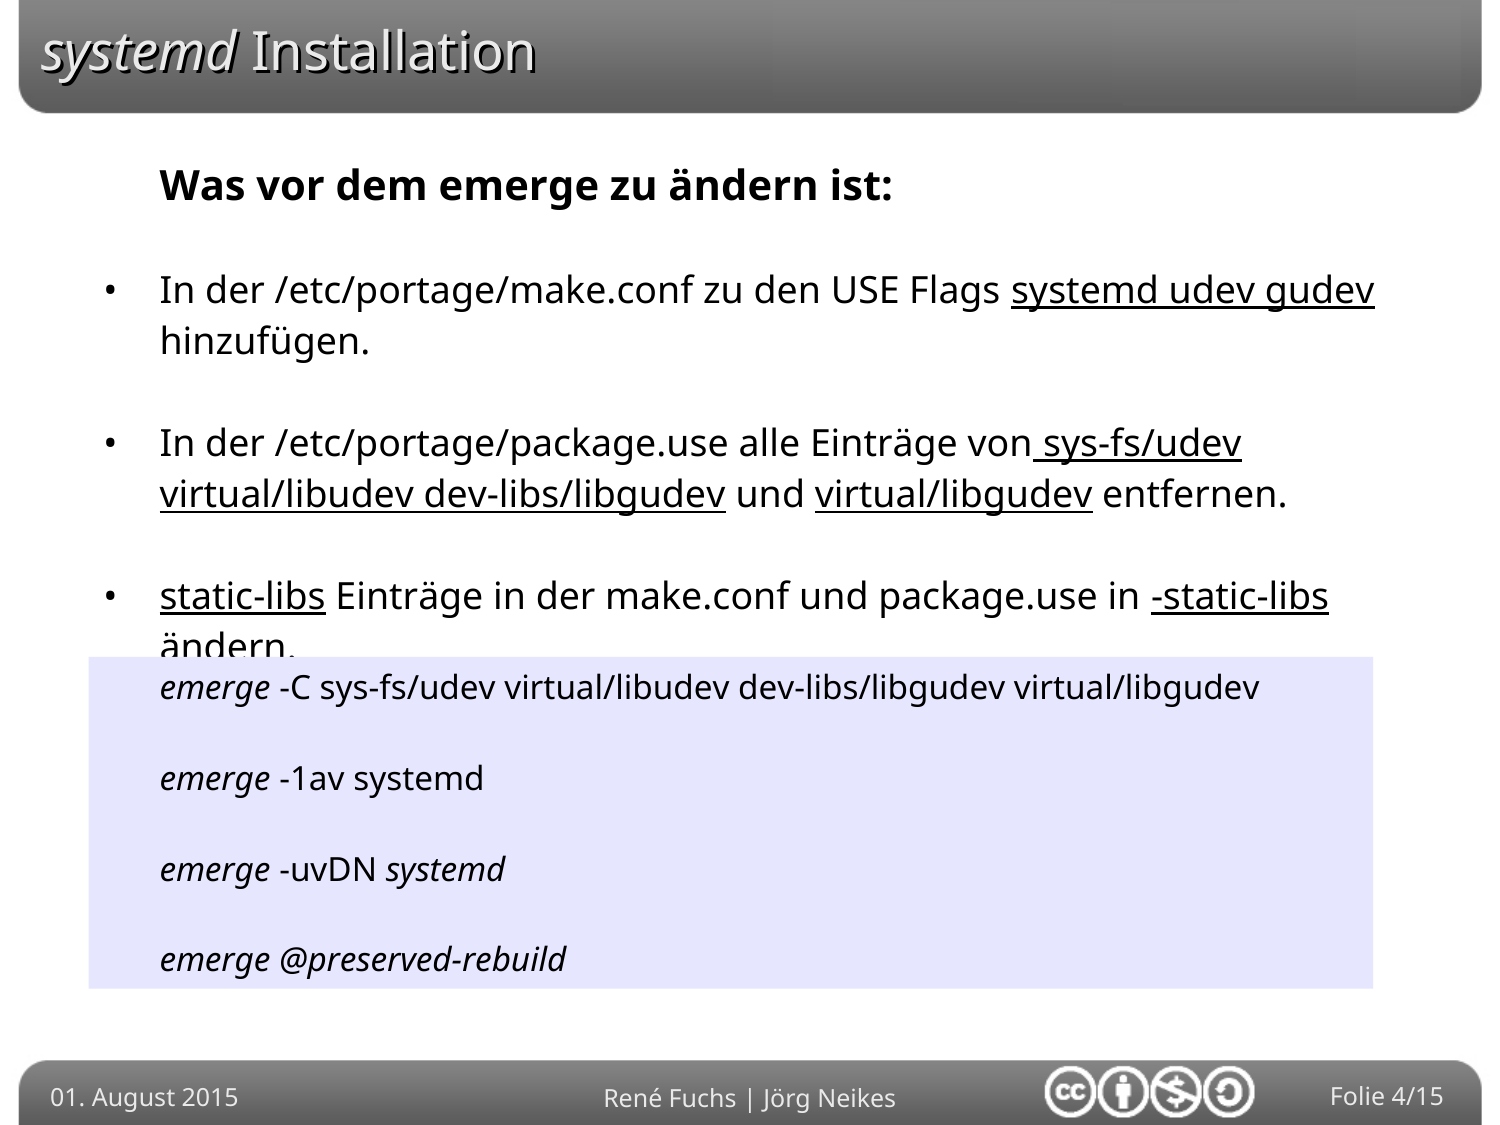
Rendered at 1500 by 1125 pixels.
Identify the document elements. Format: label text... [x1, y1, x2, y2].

picture [0, 0, 1500, 1125]
text_box Was vor dem emerge zu ändern ist: In der /etc/portage/make.conf zu den USE Flags systemd udev gudev hinzufügen. In der /etc/portage/package.use alle Einträge von sys-fs/udev virtual/libudev dev-libs/libgudev und virtual/libgudev entfernen. static-libs Einträge in der make.conf und package.use in -static-libs ändern. [88, 147, 1437, 1025]
subtitle [41, 0, 1002, 651]
text_box emerge -C sys-fs/udev virtual/libudev dev-libs/libgudev virtual/libgudev emerge -1av systemd emerge -uvDN systemd emerge @preserved-rebuild [88, 656, 1374, 945]
